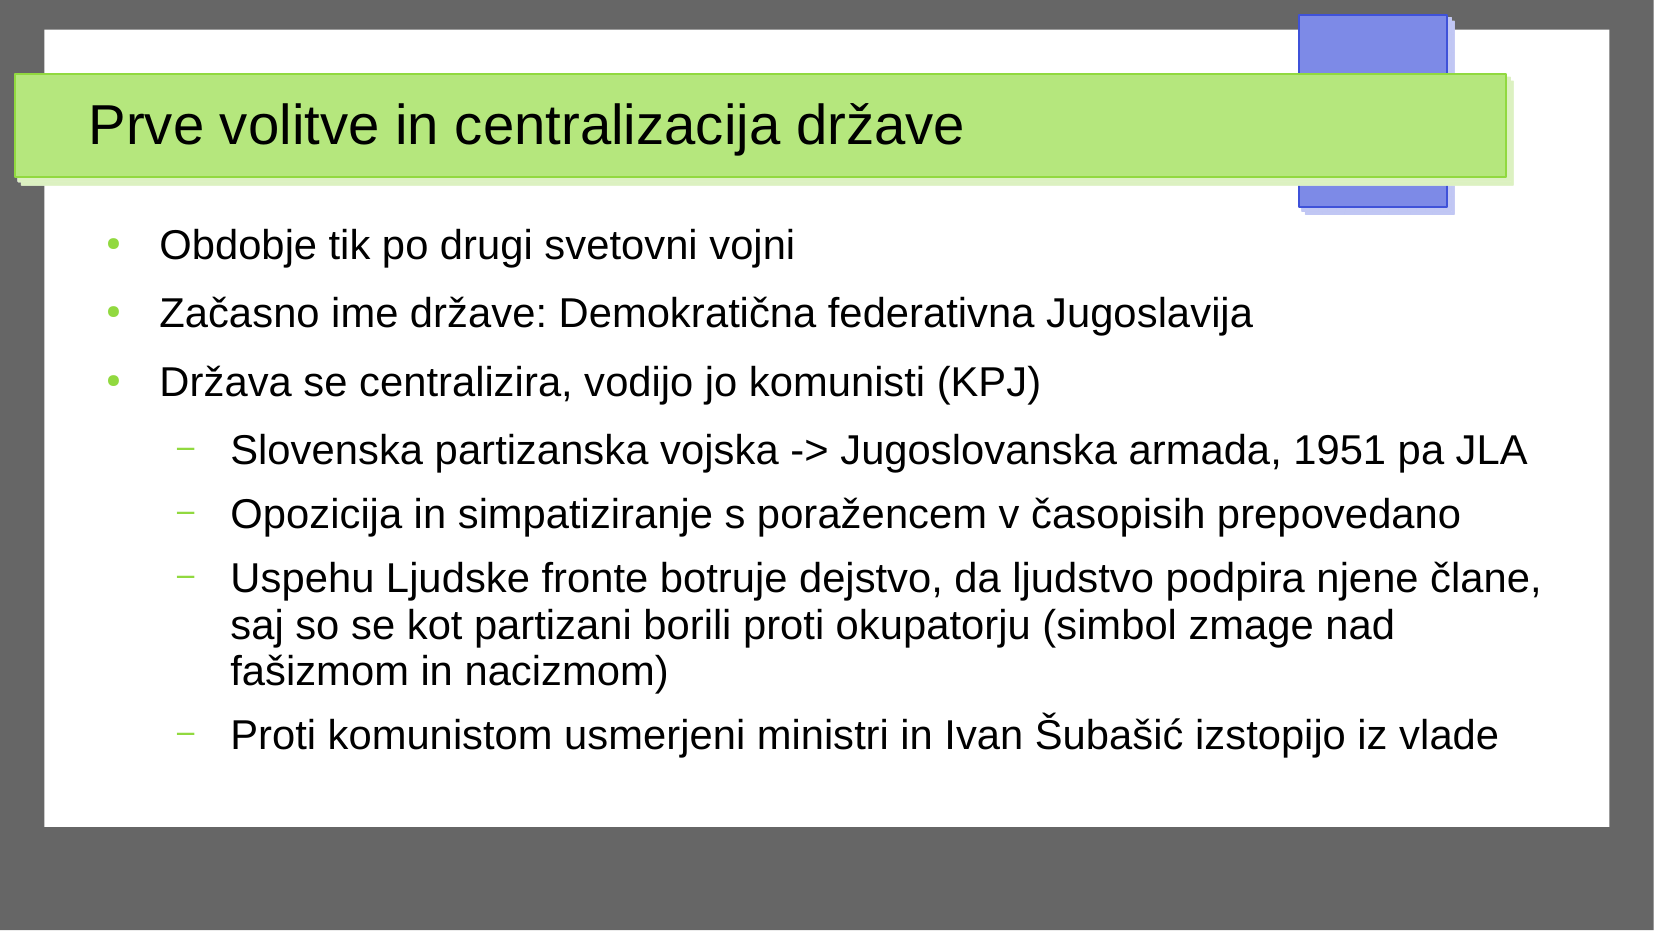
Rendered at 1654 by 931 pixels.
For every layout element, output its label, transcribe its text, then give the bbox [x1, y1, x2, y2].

title Prve volitve in centralizacija države [88, 73, 1506, 178]
list Obdobje tik po drugi svetovni vojni Začasno ime države: Demokratična federativna Jugoslavija Država se centralizira, vodijo jo komunisti (KPJ) Slovenska partizanska vojska -> Jugoslovanska armada, 1951 pa JLA Opozicija in simpatiziranje s poražencem v časopisih prepovedano Uspehu Ljudske fronte botruje dejstvo, da ljudstvo podpira njene člane, saj so se kot partizani borili proti okupatorju (simbol zmage nad fašizmom in nacizmom) Proti komunistom usmerjeni ministri in Ivan Šubašić izstopijo iz vlade [88, 221, 1565, 813]
